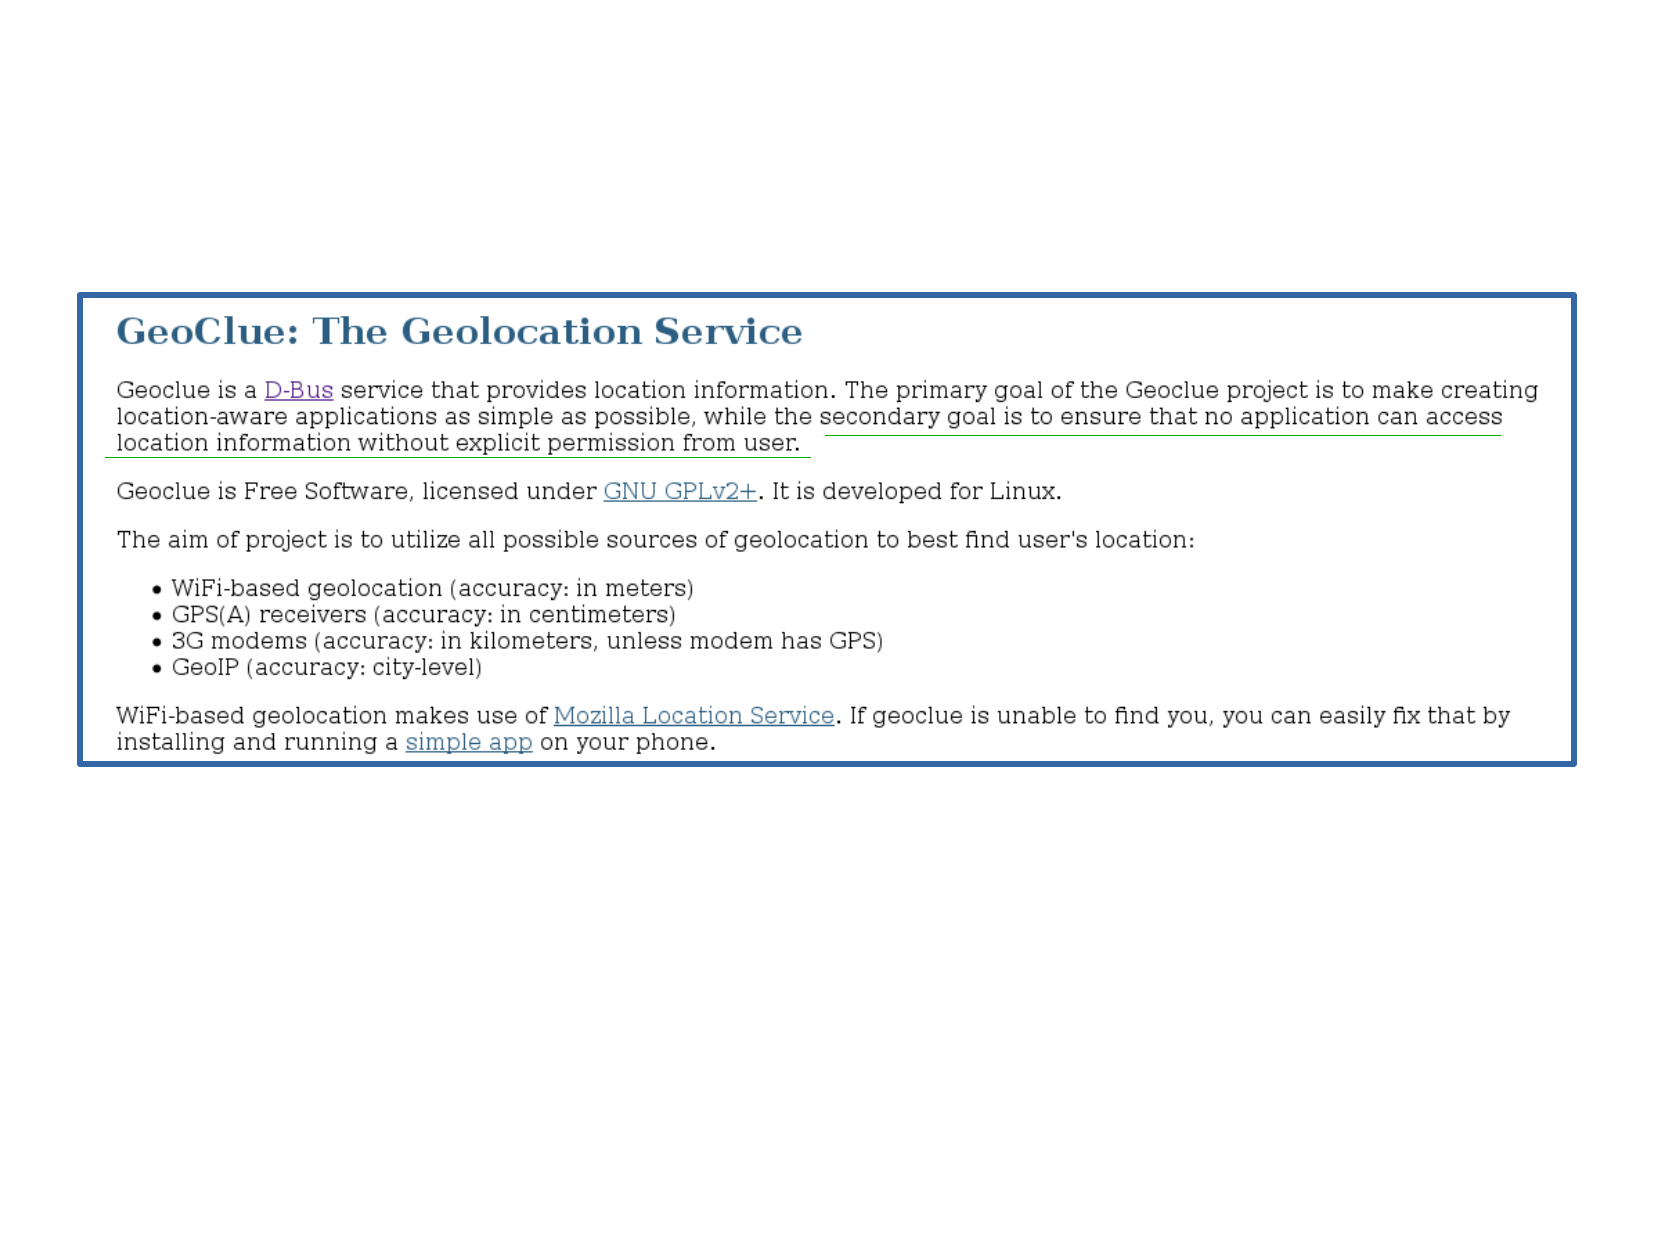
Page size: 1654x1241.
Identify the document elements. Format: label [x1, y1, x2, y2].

picture [82, 297, 1571, 761]
